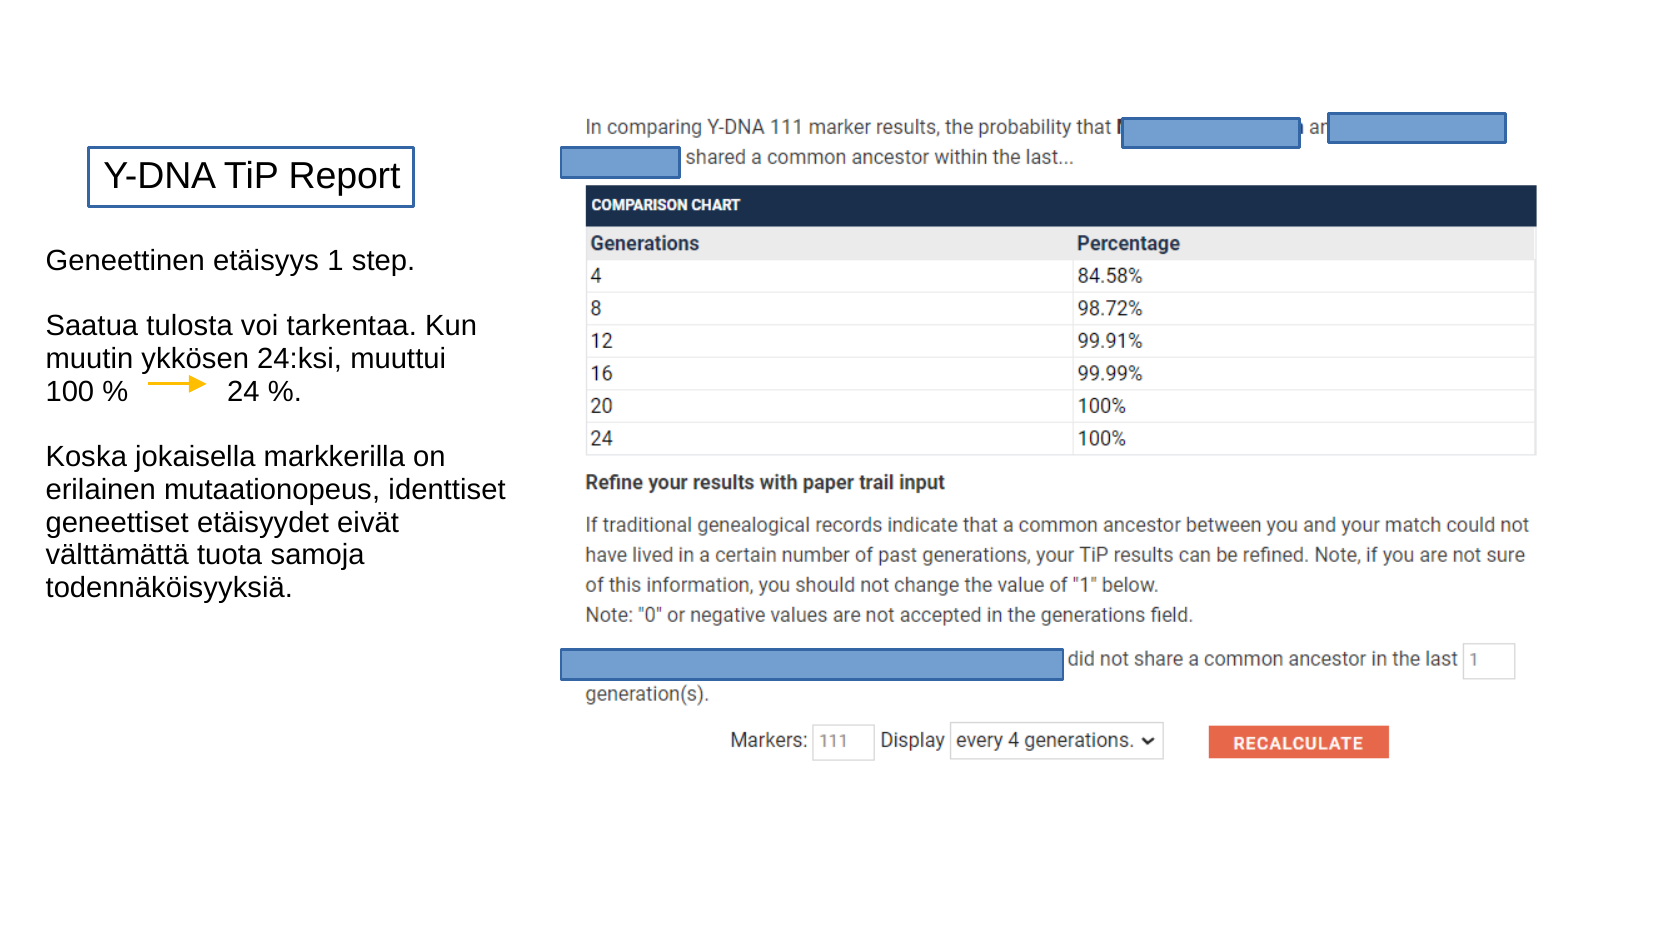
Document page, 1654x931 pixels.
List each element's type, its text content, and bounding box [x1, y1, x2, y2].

picture [561, 94, 1543, 768]
text_box Y-DNA TiP Report [88, 147, 416, 236]
text_box [1328, 113, 1506, 143]
text_box Geneettinen etäisyys 1 step. Saatua tulosta voi tarkentaa. Kun muutin ykkösen 24:ksi, muuttui 100 % 24 %. Koska jokaisella markkerilla on erilainen mutaationopeus, identtiset geneettiset etäisyydet eivät välttämättä tuota samoja todennäköisyyksiä. [30, 236, 532, 739]
text_box [561, 649, 1063, 680]
text_box [561, 147, 680, 178]
text_box [1122, 118, 1300, 148]
